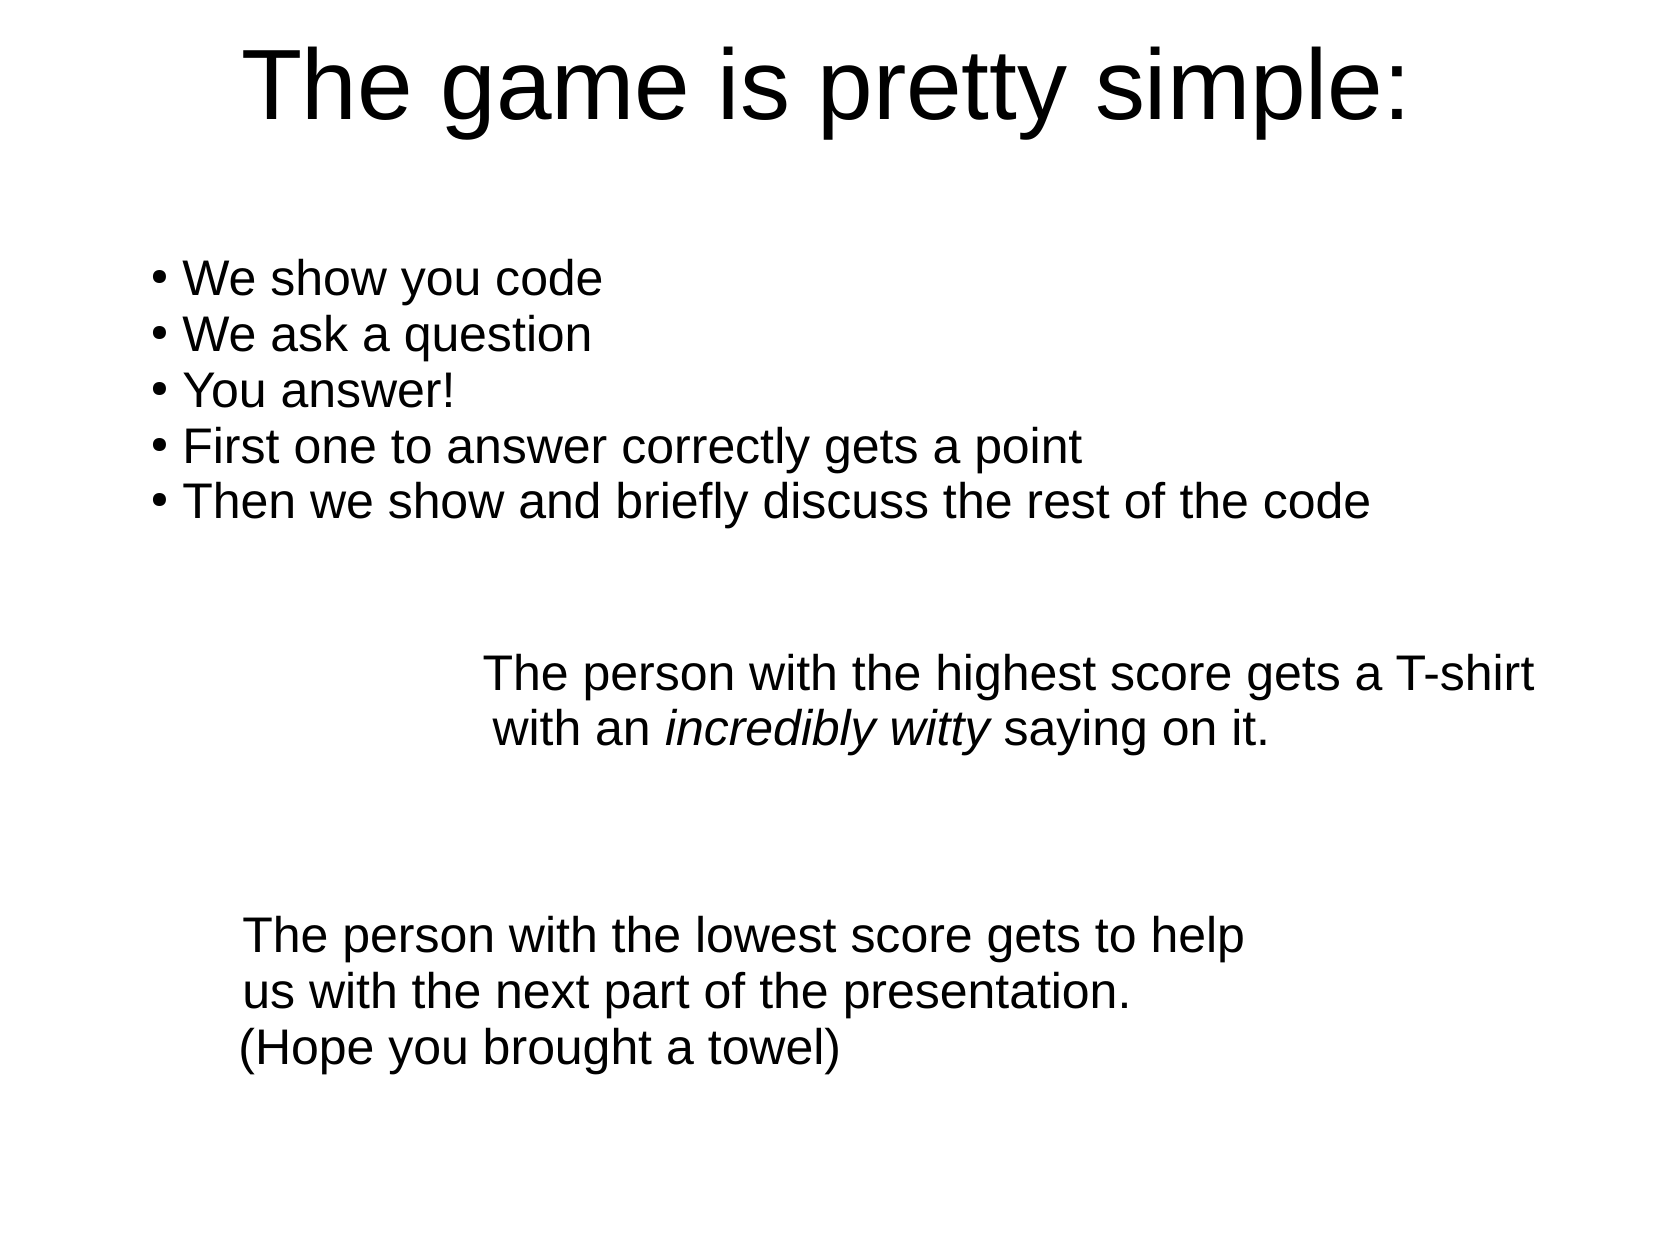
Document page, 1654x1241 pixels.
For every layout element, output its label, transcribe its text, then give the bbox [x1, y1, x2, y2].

text_box The person with the highest score gets a T-shirt with an incredibly witty saying on it. [450, 637, 1564, 788]
text_box The person with the lowest score gets to help us with the next part of the presentation. (Hope you brought a towel) [209, 900, 1274, 1083]
title The game is pretty simple: [82, 29, 1571, 197]
text_box We show you code We ask a question You answer! First one to answer correctly gets a point Then we show and briefly discuss the rest of the code [135, 197, 1386, 537]
